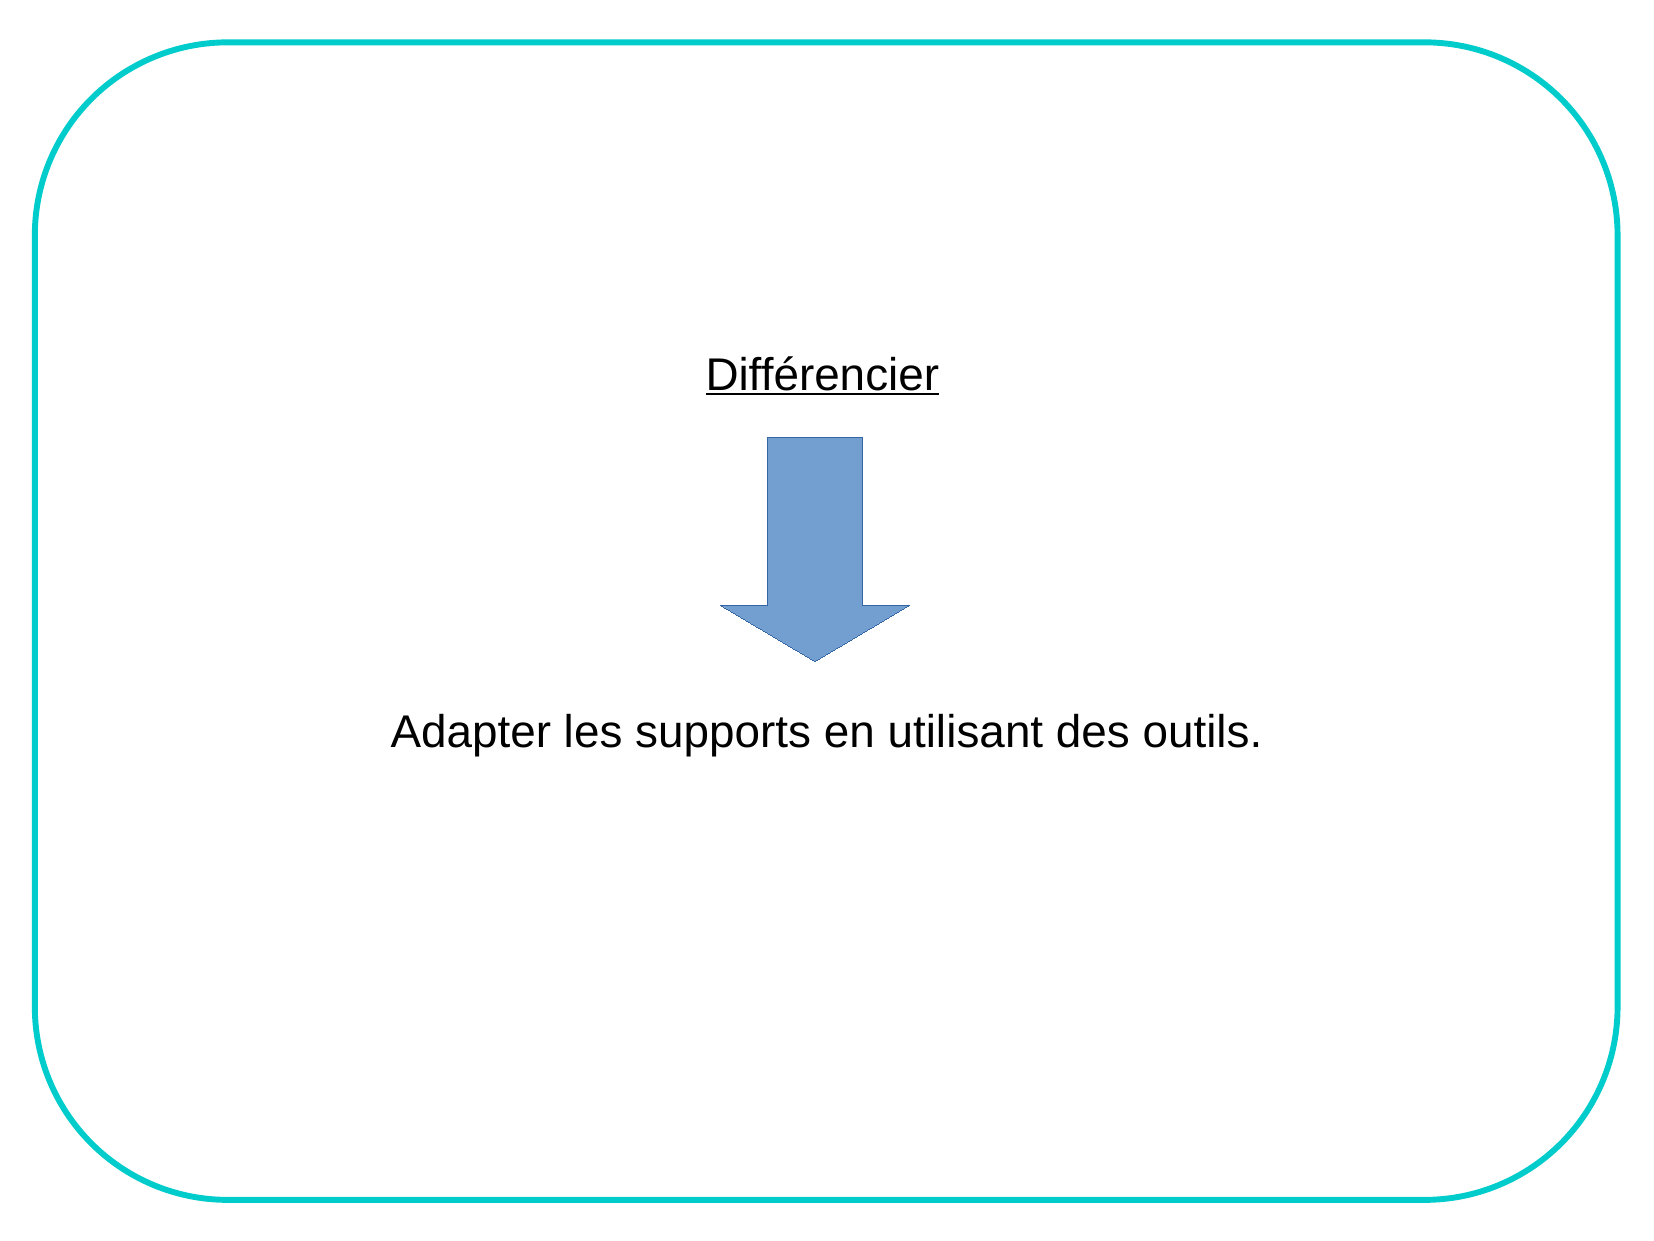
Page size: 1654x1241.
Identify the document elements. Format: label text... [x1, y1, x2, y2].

text_box Différencier [70, 285, 1575, 520]
text_box Adapter les supports en utilisant des outils. [47, 699, 1607, 817]
text_box [720, 437, 910, 662]
